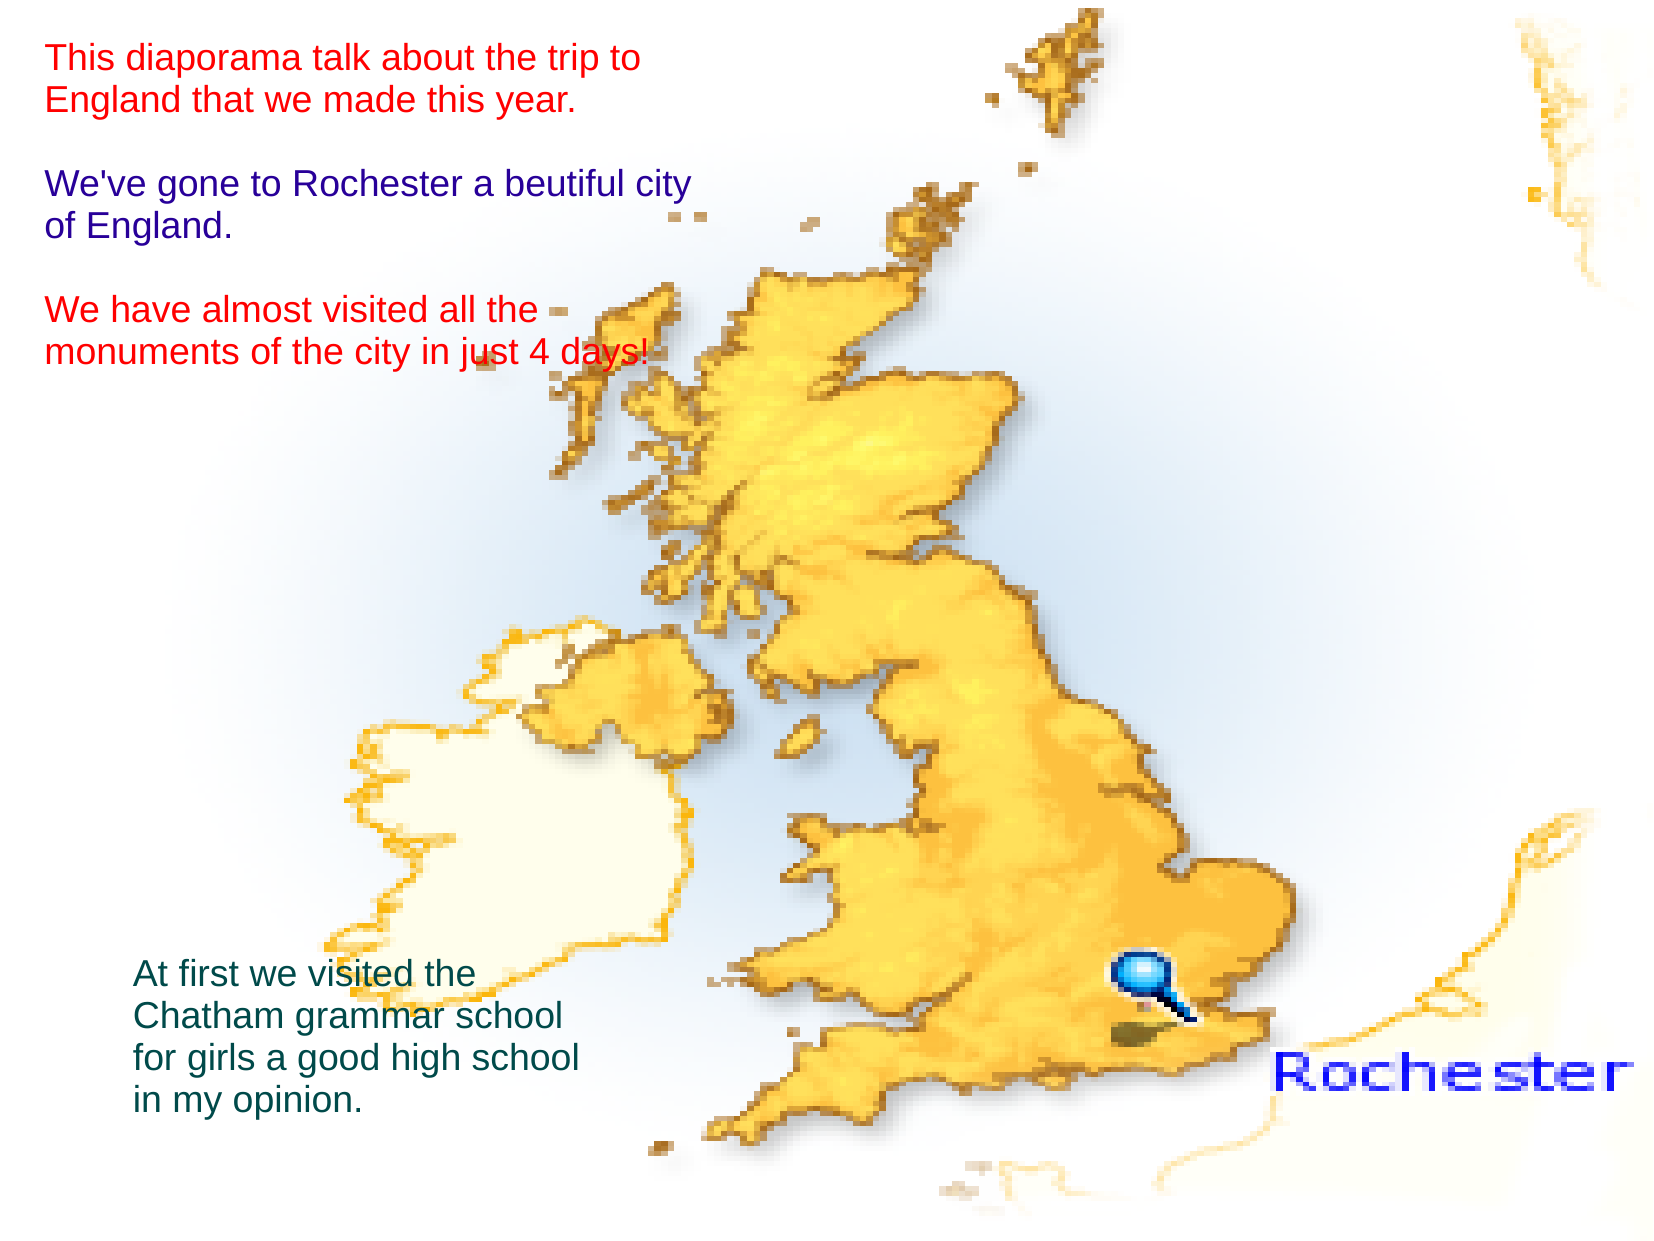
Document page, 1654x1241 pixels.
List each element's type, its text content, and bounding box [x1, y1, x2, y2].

text_box This diaporama talk about the trip to England that we made this year. We've gone to Rochester a beutiful city of England. We have almost visited all the monuments of the city in just 4 days! [29, 29, 739, 381]
picture [0, 0, 1654, 1241]
text_box At first we visited the Chatham grammar school for girls a good high school in my opinion. [118, 944, 621, 1128]
